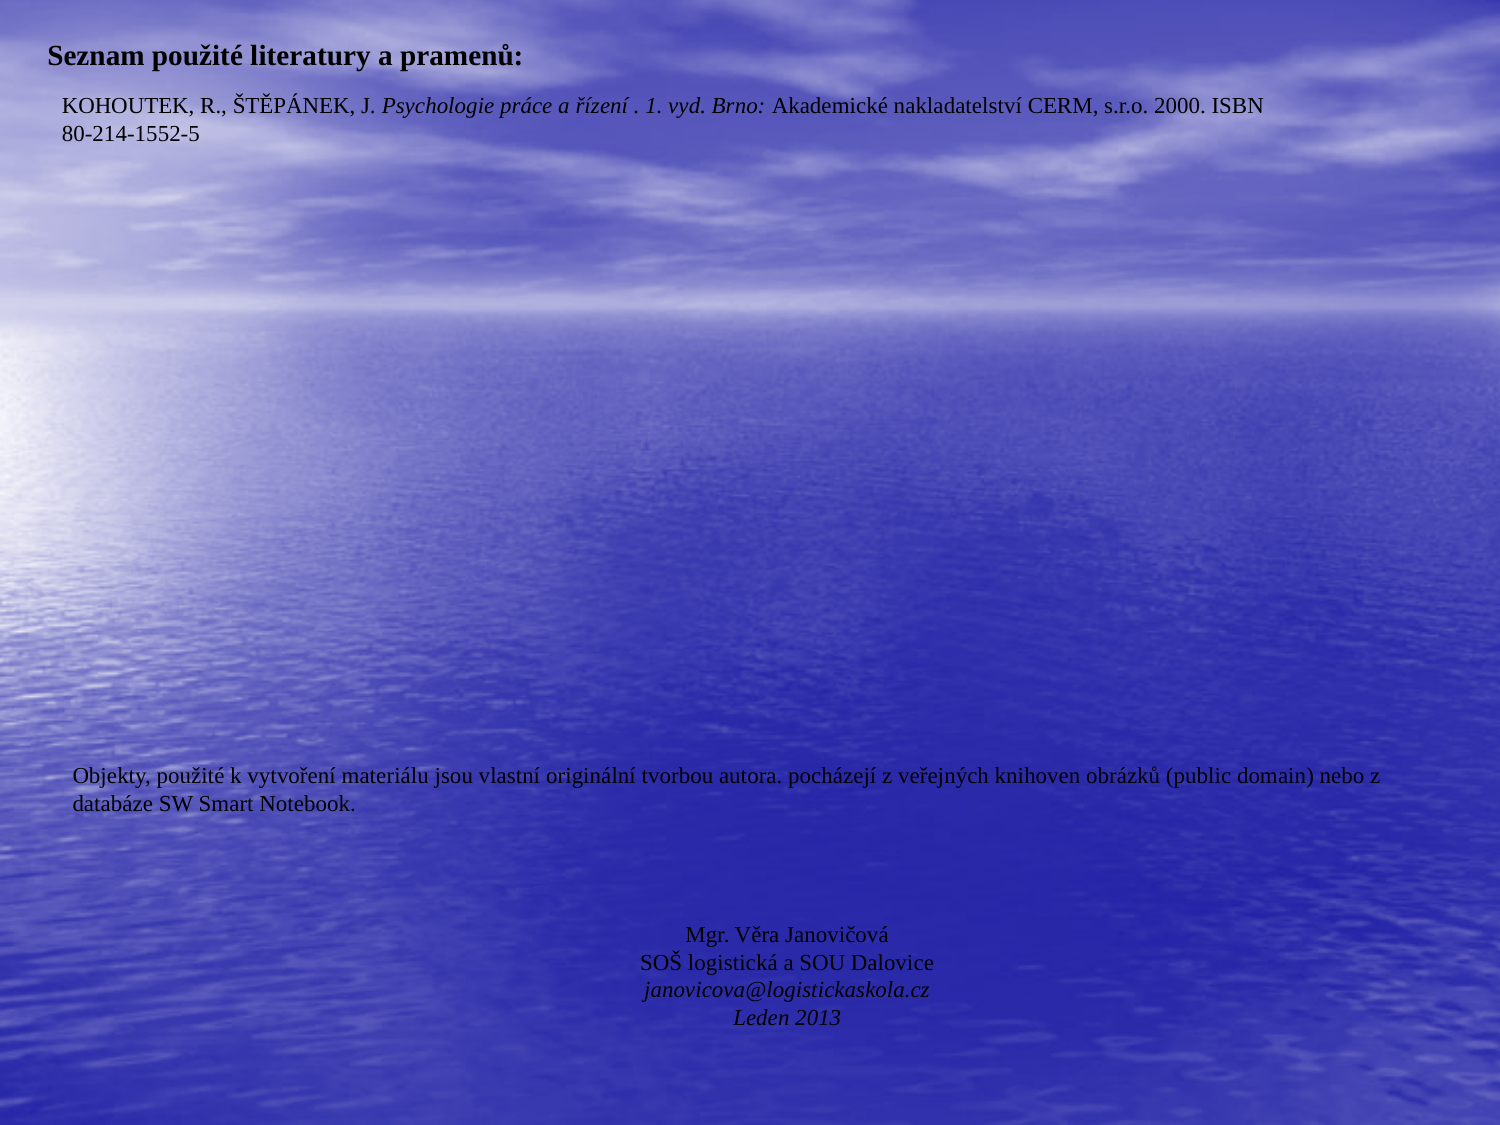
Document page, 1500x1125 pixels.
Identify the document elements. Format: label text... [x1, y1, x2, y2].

text_box Mgr. Věra Janovičová SOŠ logistická a SOU Dalovice janovicova@logistickaskola.cz Leden 2013 [494, 913, 1080, 1041]
text_box Seznam použité literatury a pramenů: [33, 29, 762, 79]
text_box Objekty, použité k vytvoření materiálu jsou vlastní originální tvorbou autora. pocházejí z veřejných knihoven obrázků (public domain) nebo z databáze SW Smart Notebook. [58, 753, 1442, 823]
text_box KOHOUTEK, R., ŠTĚPÁNEK, J. Psychologie práce a řízení . 1. vyd. Brno: Akademické nakladatelství CERM, s.r.o. 2000. ISBN 80-214-1552-5 [48, 84, 1310, 156]
